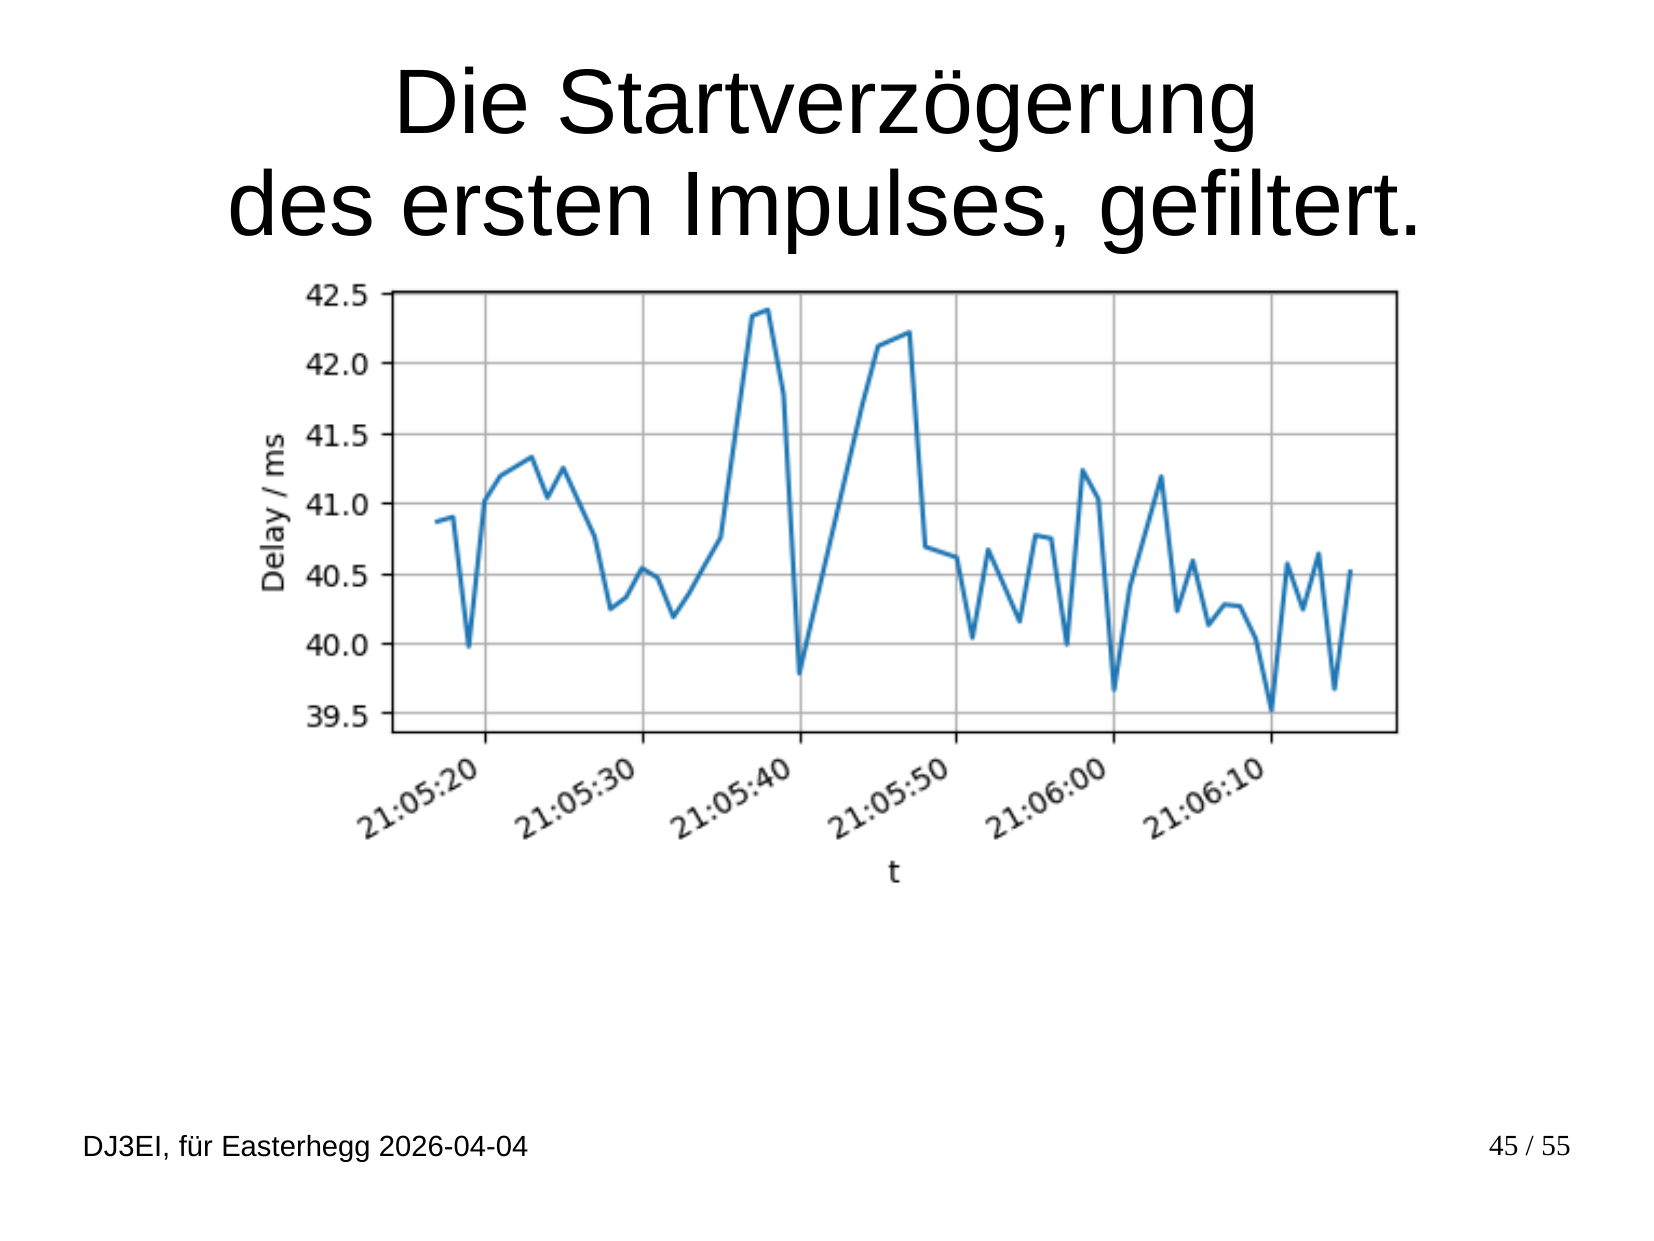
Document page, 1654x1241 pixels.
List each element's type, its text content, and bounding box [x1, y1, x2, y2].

title Die Startverzögerung des ersten Impulses, gefiltert. [82, 49, 1571, 257]
picture [241, 261, 1418, 909]
